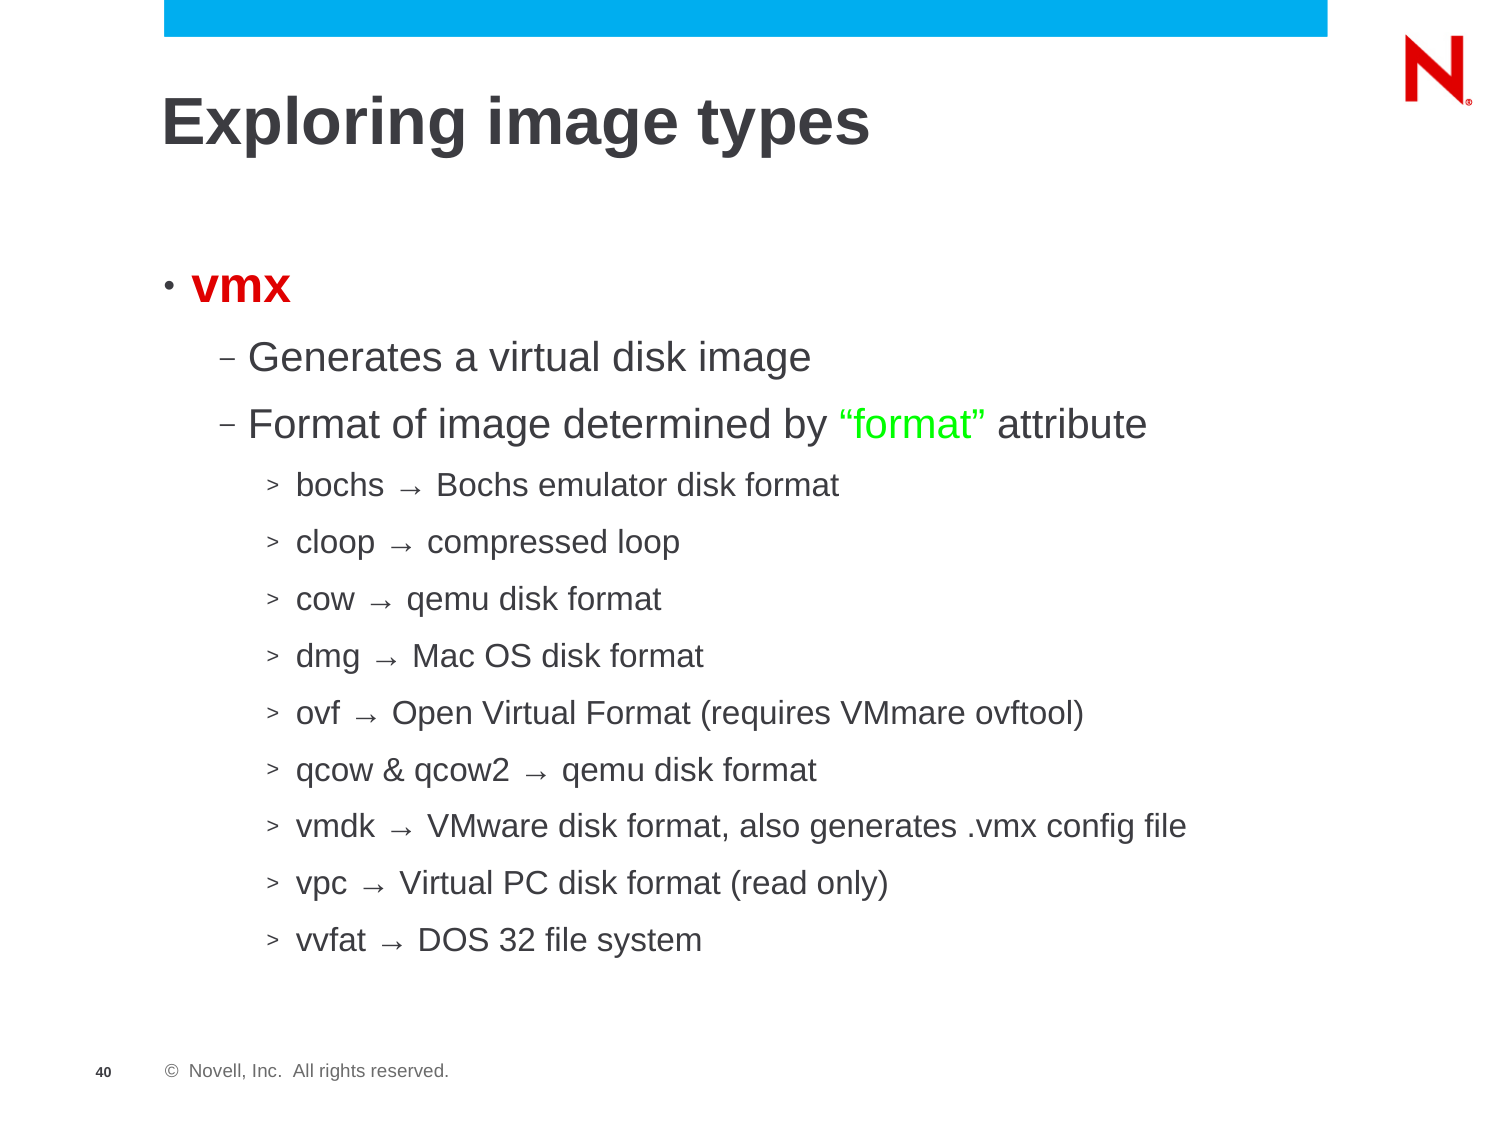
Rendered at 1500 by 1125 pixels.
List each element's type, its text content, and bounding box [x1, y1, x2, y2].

picture [1403, 32, 1473, 107]
list vmx Generates a virtual disk image Format of image determined by “format” attribute bochs → Bochs emulator disk format cloop → compressed loop cow → qemu disk format dmg → Mac OS disk format ovf → Open Virtual Format (requires VMmare ovftool) qcow & qcow2 → qemu disk format vmdk → VMware disk format, also generates .vmx config file vpc → Virtual PC disk format (read only) vvfat → DOS 32 file system [163, 254, 1404, 986]
title Exploring image types [161, 41, 1383, 205]
